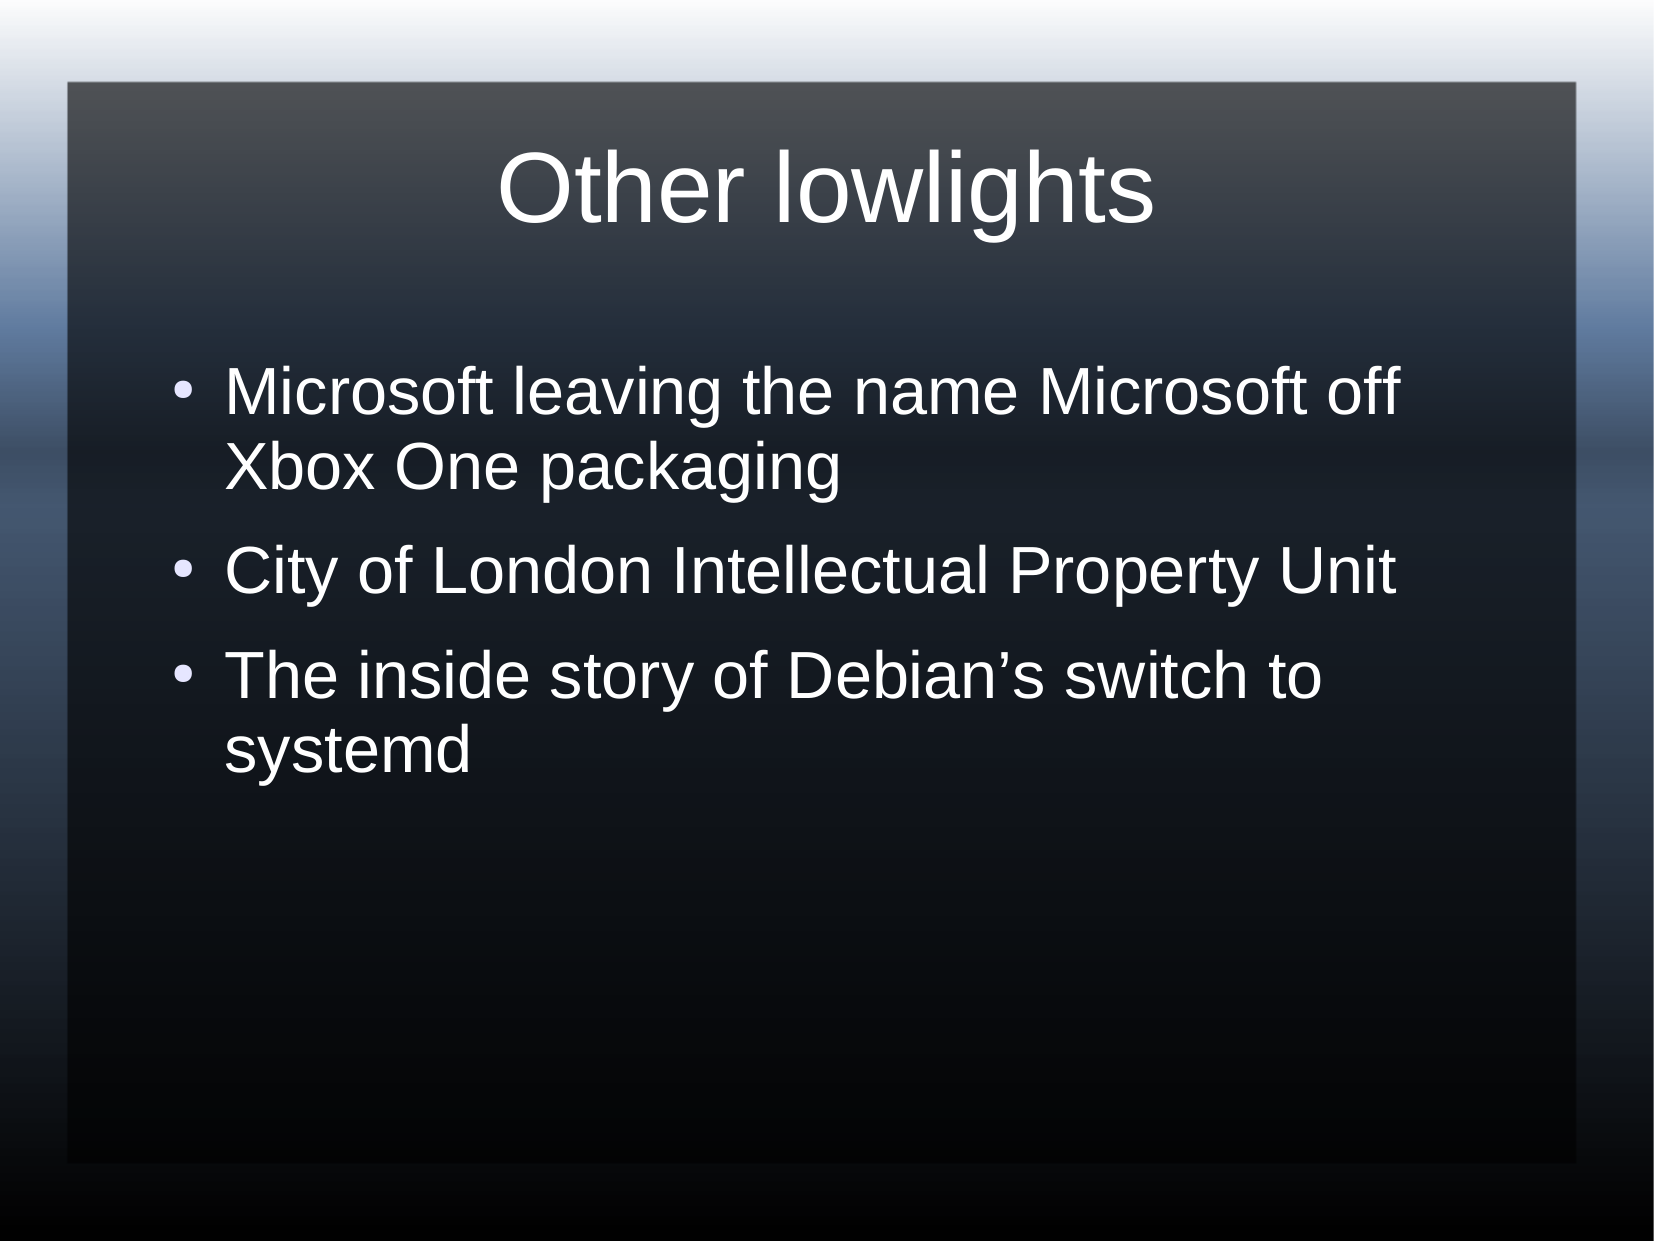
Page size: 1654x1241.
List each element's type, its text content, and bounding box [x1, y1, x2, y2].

list Microsoft leaving the name Microsoft off Xbox One packaging City of London Intellectual Property Unit The inside story of Debian’s switch to systemd [82, 354, 1571, 1105]
title Other lowlights [82, 84, 1571, 292]
picture [0, 0, 1654, 1241]
